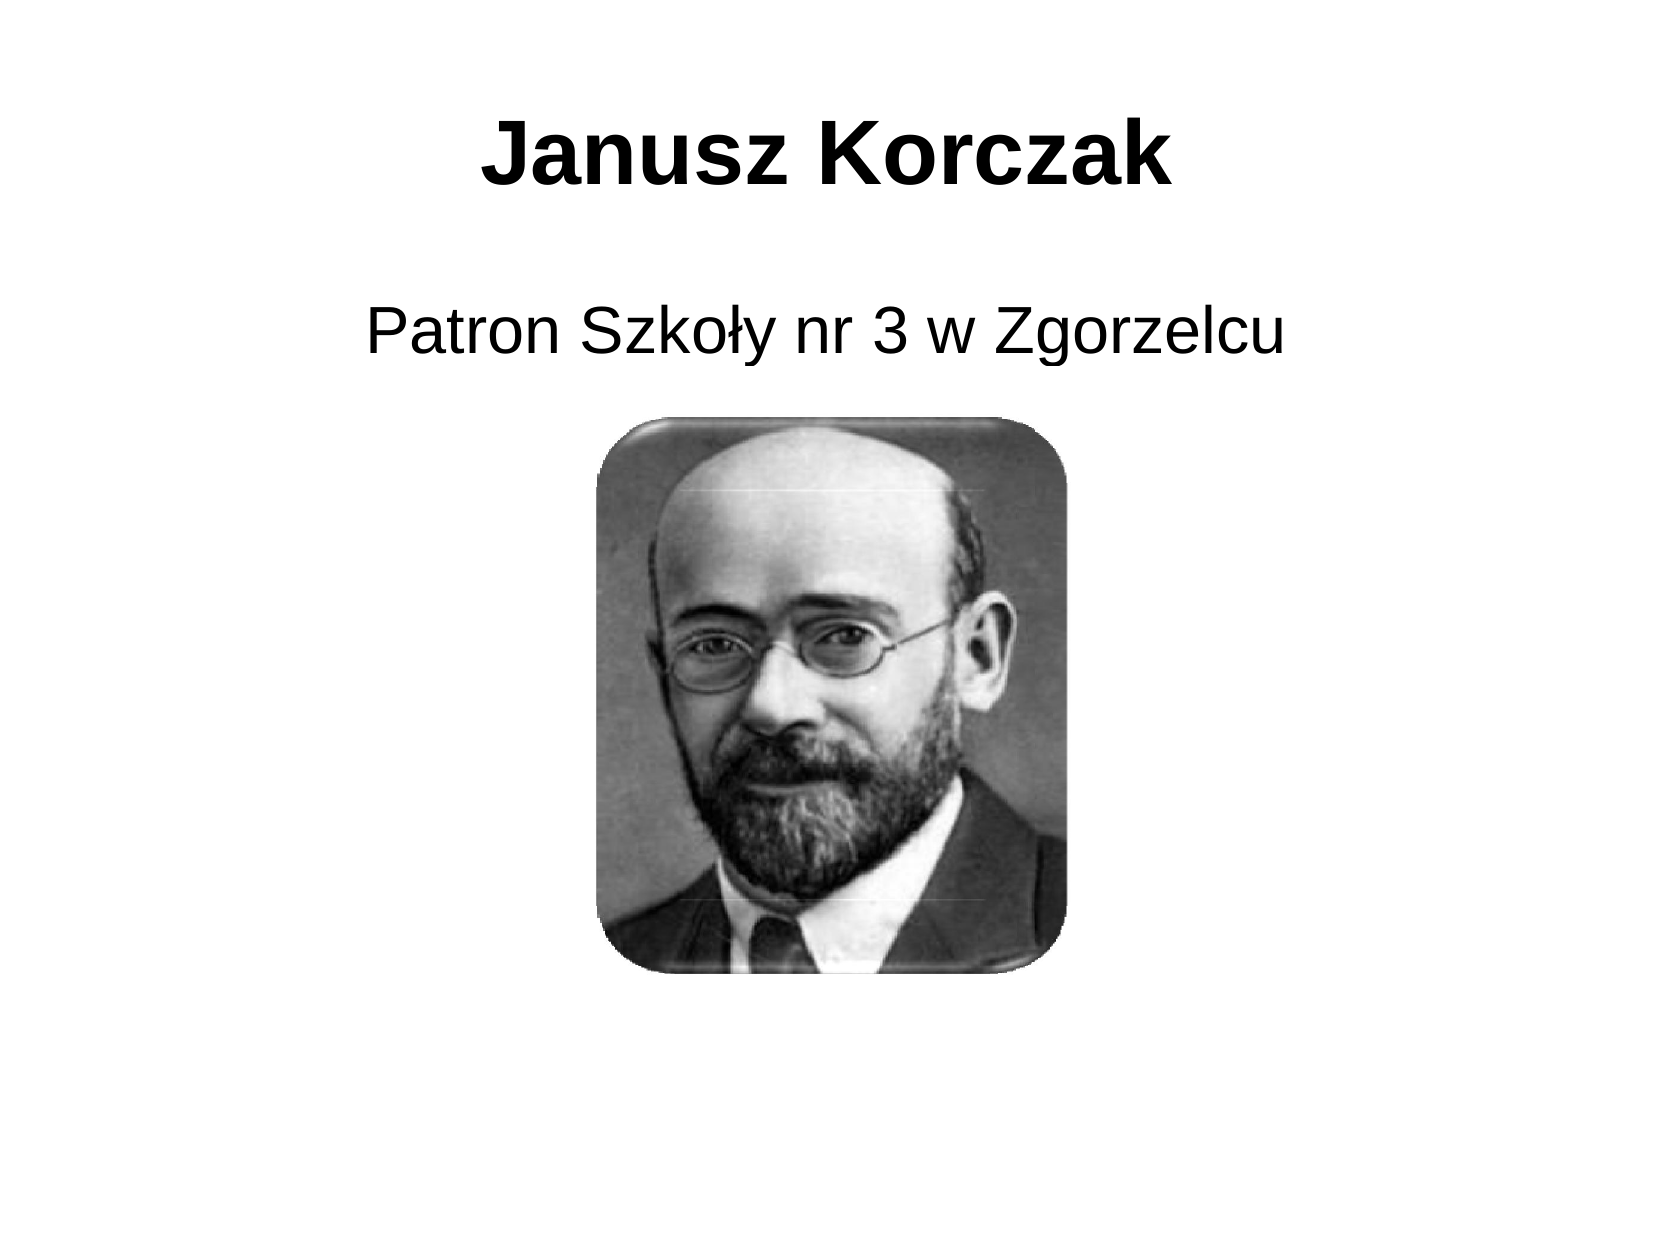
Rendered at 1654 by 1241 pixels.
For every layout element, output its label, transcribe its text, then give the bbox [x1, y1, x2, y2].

title Janusz Korczak [82, 49, 1571, 200]
picture [566, 366, 1087, 1030]
subtitle Patron Szkoły nr 3 w Zgorzelcu [82, 200, 1571, 461]
